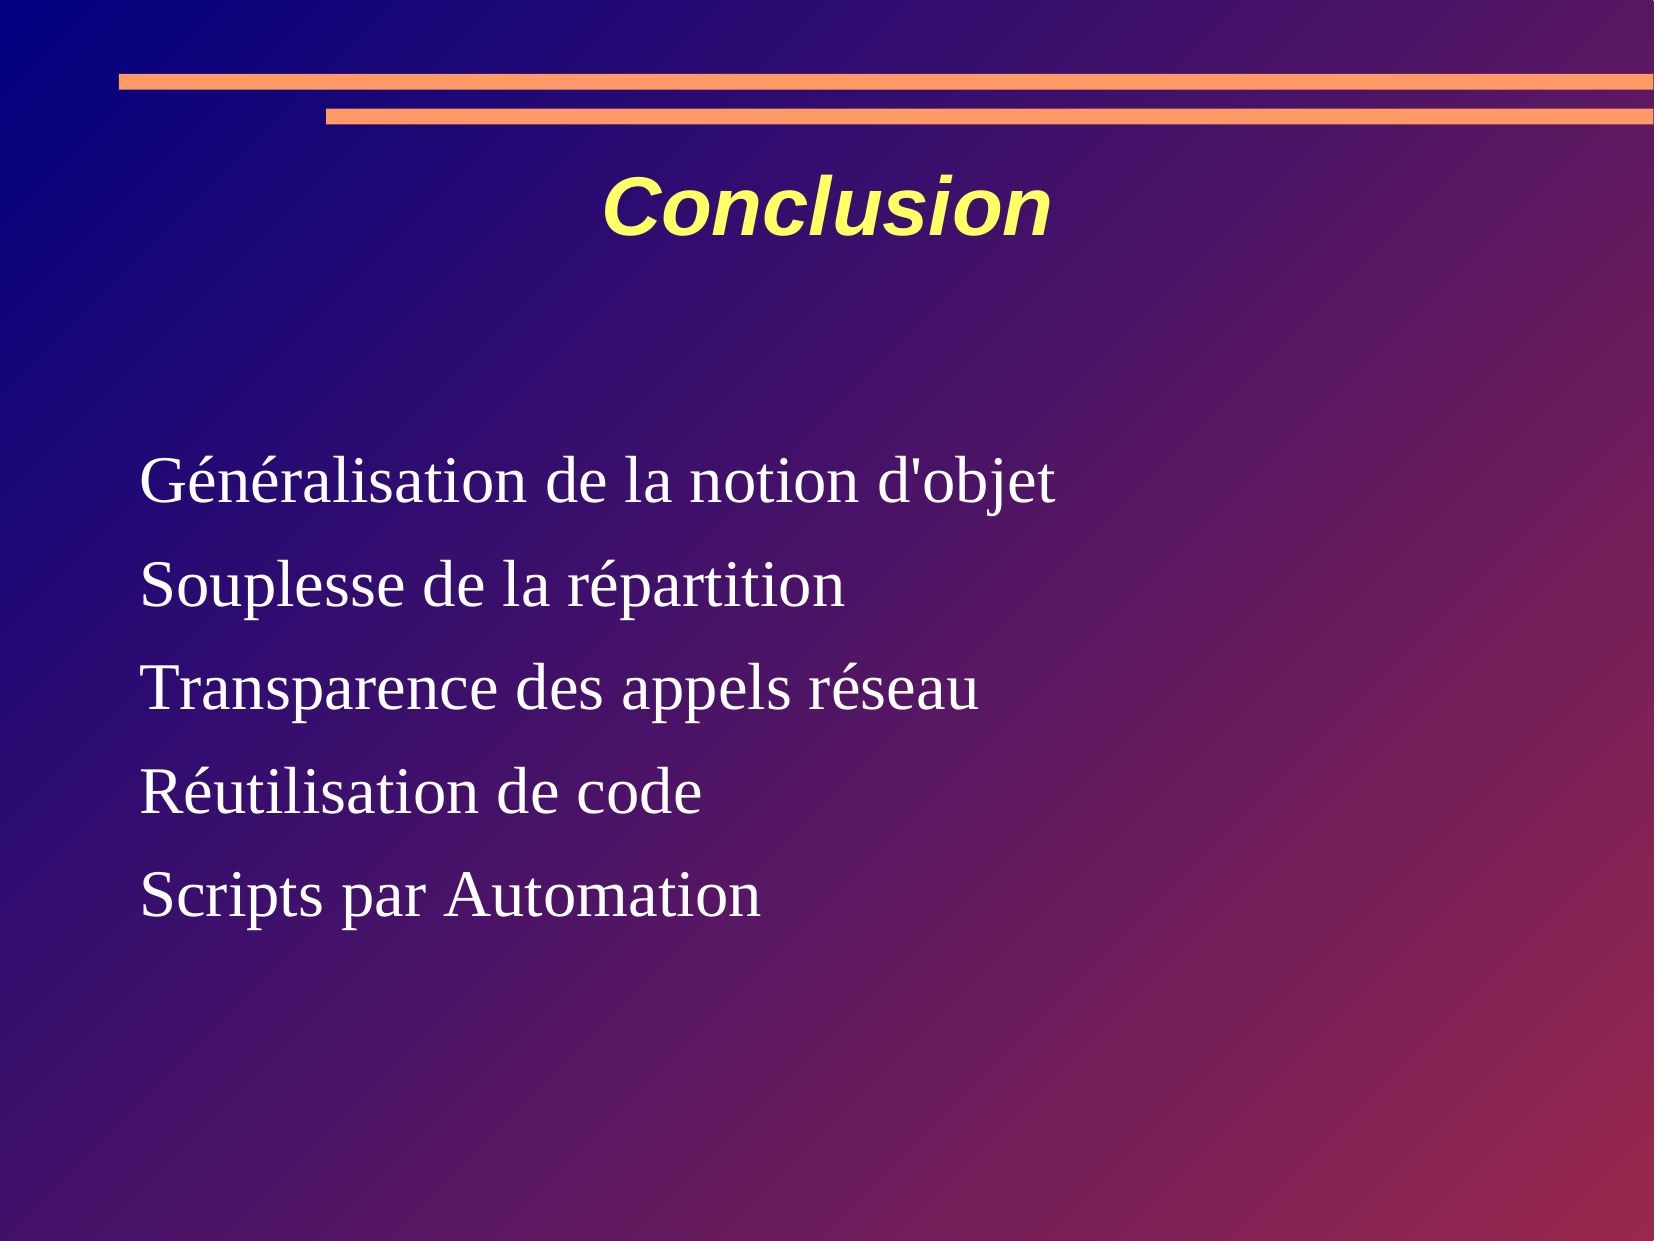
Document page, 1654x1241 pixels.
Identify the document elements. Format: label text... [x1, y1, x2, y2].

title Conclusion [121, 102, 1534, 311]
list Généralisation de la notion d'objet Souplesse de la répartition Transparence des appels réseau Réutilisation de code Scripts par Automation [121, 443, 1534, 1127]
